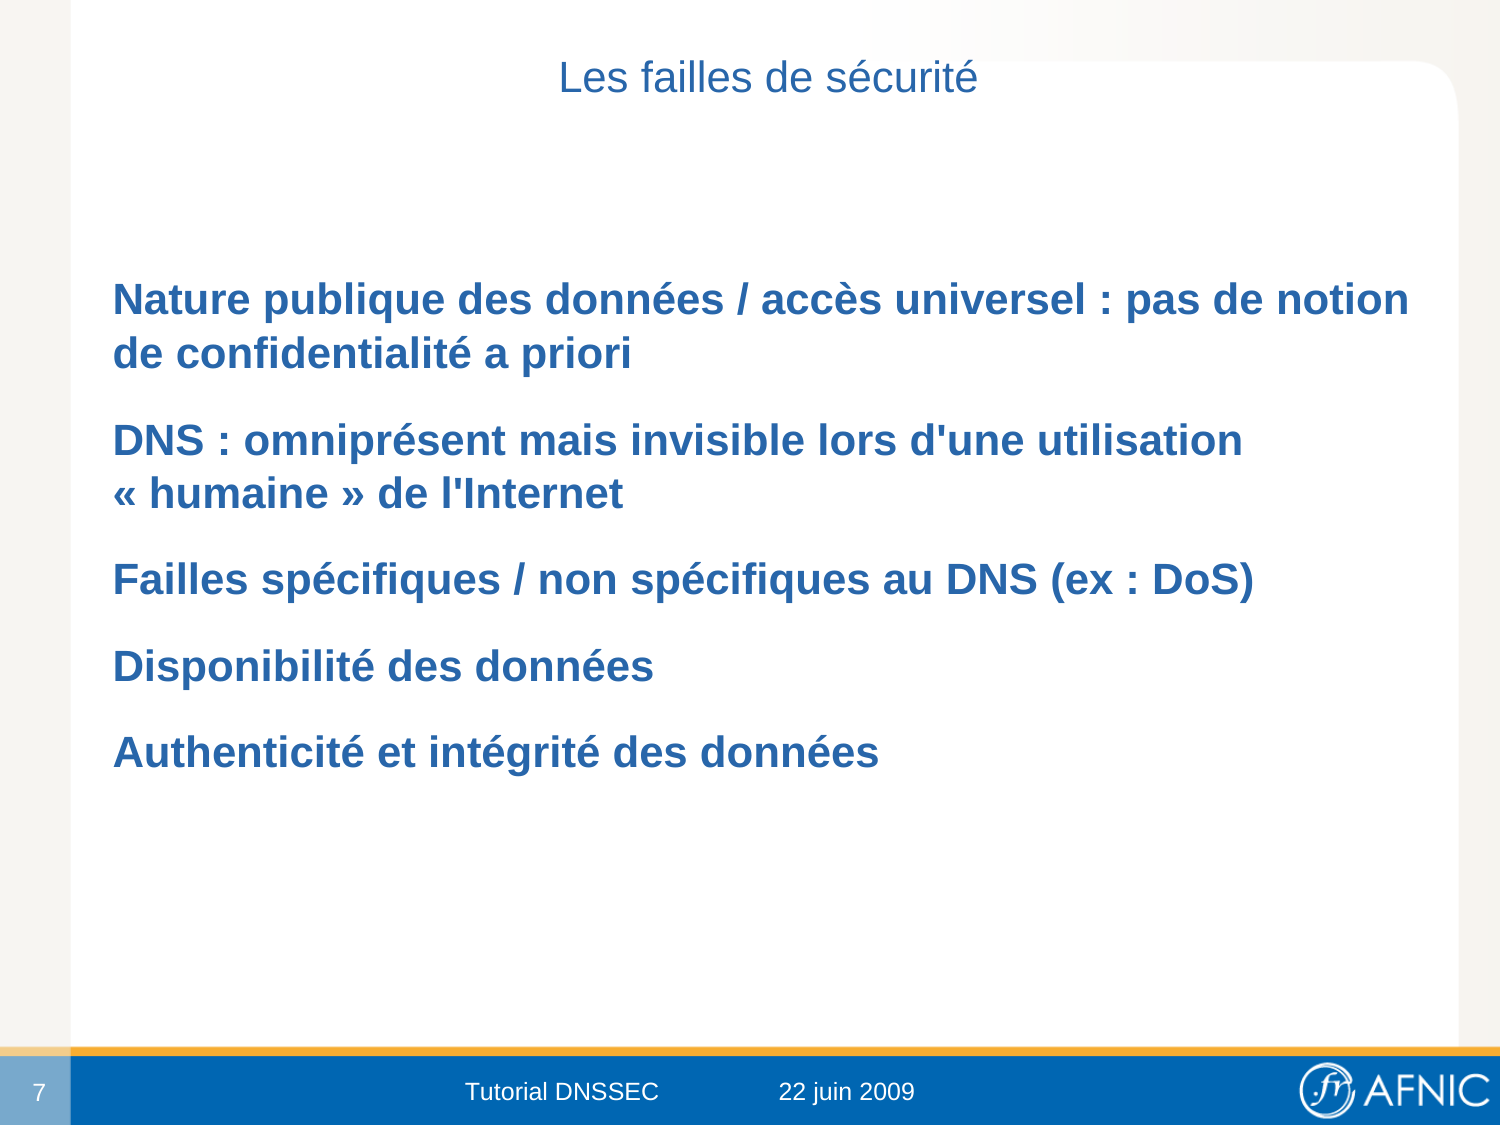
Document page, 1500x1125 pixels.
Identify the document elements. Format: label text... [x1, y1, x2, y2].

picture [0, 0, 1500, 1125]
title Les failles de sécurité [112, 12, 1426, 138]
list Nature publique des données / accès universel : pas de notion de confidentialité a priori DNS : omniprésent mais invisible lors d'une utilisation « humaine » de l'Internet Failles spécifiques / non spécifiques au DNS (ex : DoS) Disponibilité des données Authenticité et intégrité des données [112, 266, 1426, 994]
